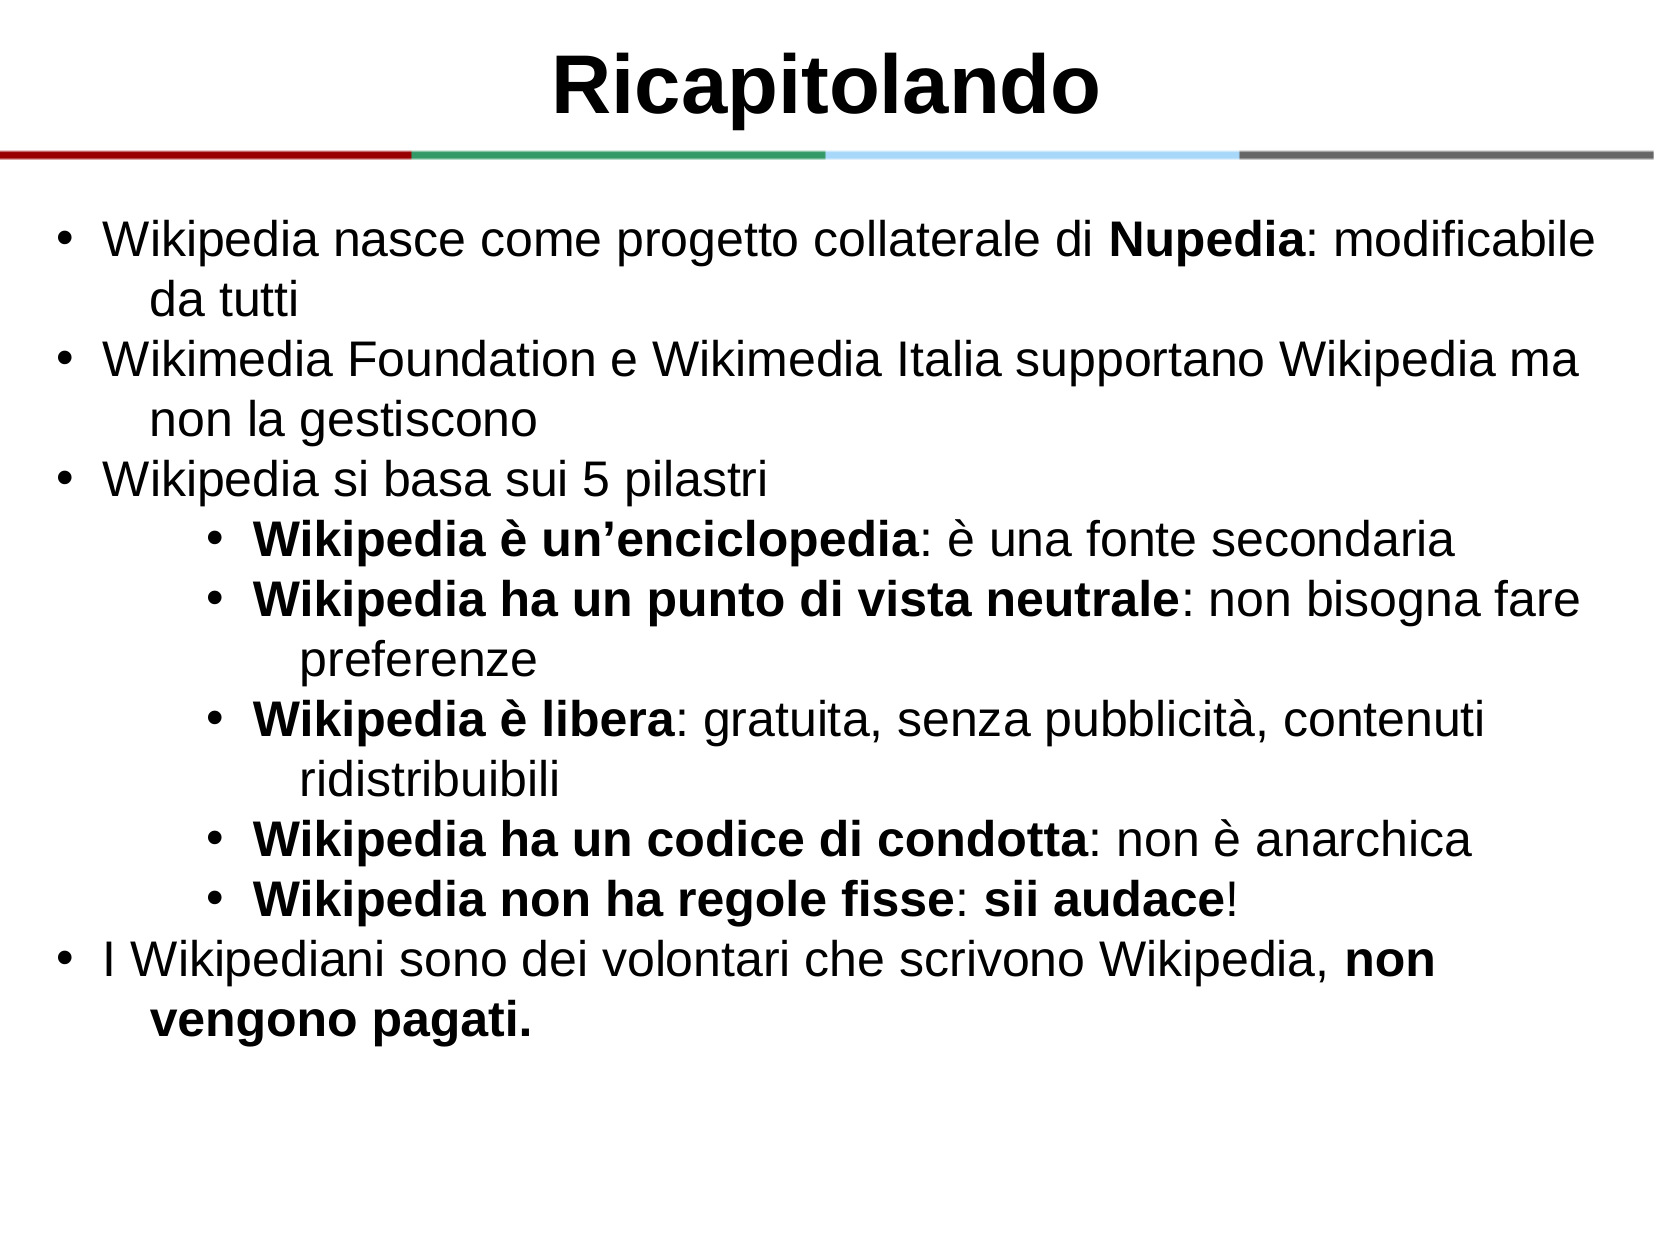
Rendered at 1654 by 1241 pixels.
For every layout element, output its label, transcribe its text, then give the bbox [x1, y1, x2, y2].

picture [0, 139, 1654, 173]
text_box Ricapitolando [79, 22, 1574, 140]
text_box Wikipedia nasce come progetto collaterale di Nupedia: modificabile da tutti Wikimedia Foundation e Wikimedia Italia supportano Wikipedia ma non la gestiscono Wikipedia si basa sui 5 pilastri Wikipedia è un’enciclopedia: è una fonte secondaria Wikipedia ha un punto di vista neutrale: non bisogna fare preferenze Wikipedia è libera: gratuita, senza pubblicità, contenuti ridistribuibili Wikipedia ha un codice di condotta: non è anarchica Wikipedia non ha regole fisse: sii audace! I Wikipediani sono dei volontari che scrivono Wikipedia, non vengono pagati. [41, 199, 1613, 1063]
